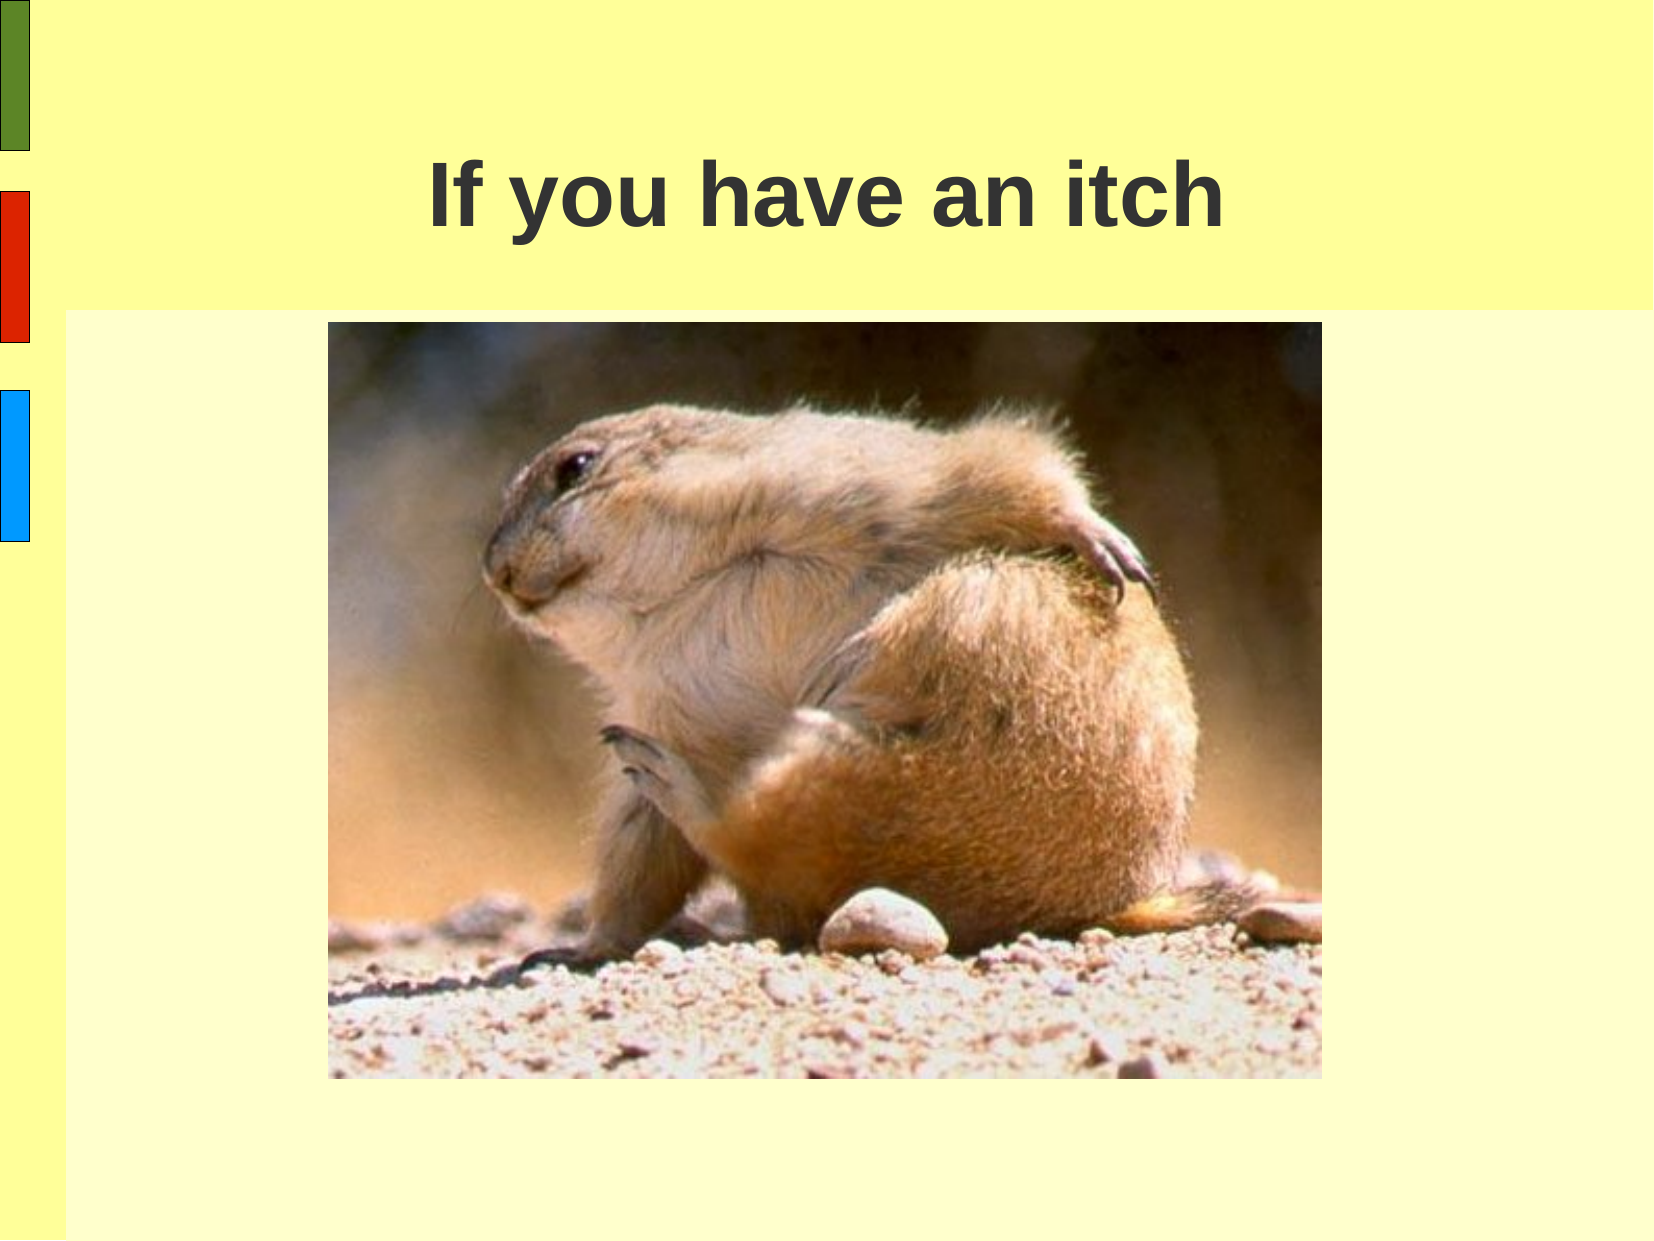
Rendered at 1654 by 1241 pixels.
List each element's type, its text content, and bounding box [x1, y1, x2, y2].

title If you have an itch [121, 91, 1534, 299]
picture [328, 322, 1322, 1079]
